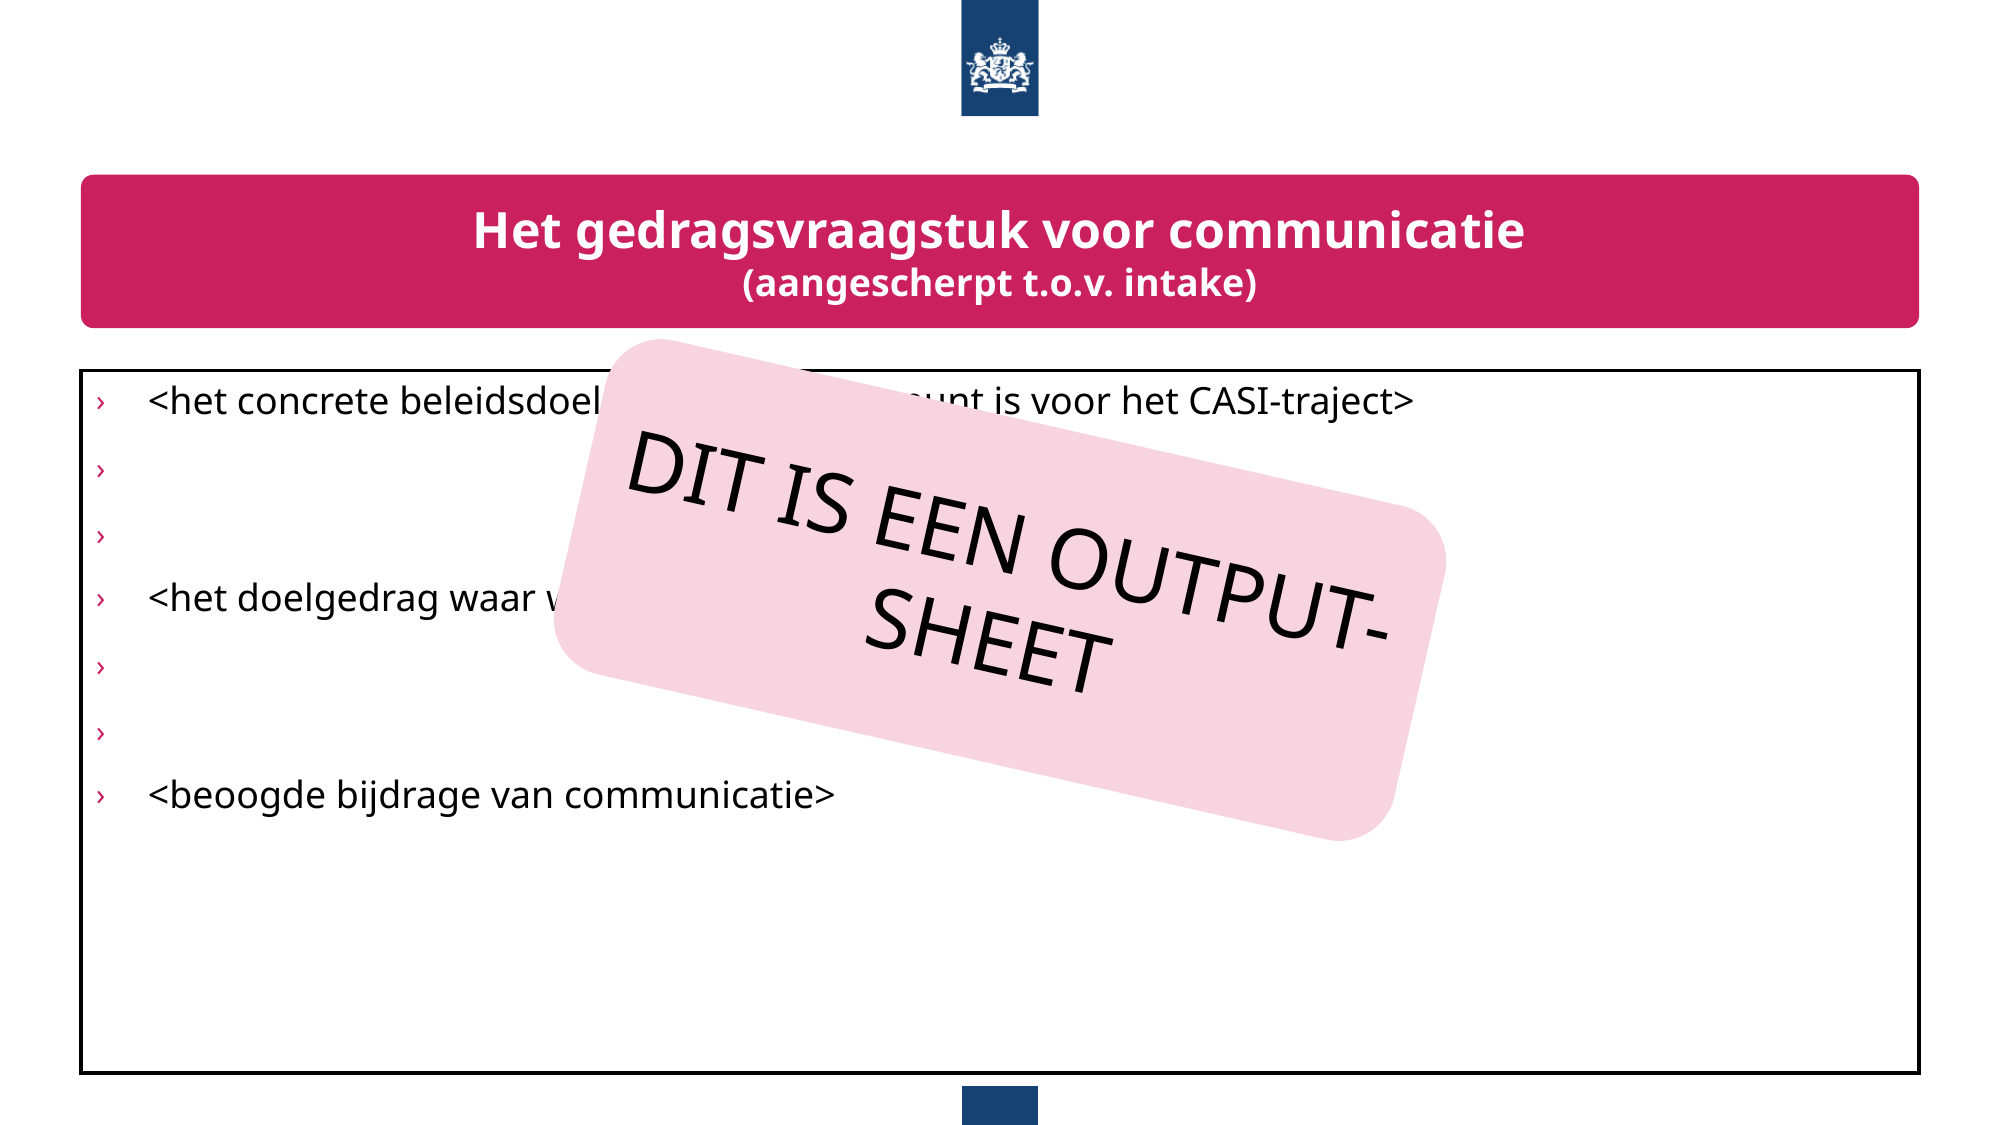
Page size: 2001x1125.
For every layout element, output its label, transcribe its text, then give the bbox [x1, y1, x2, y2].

text_box <het concrete beleidsdoel dat het uitgangspunt is voor het CASI-traject> <het doelgedrag waar we op zullen focussen> <beoogde bijdrage van communicatie> [80, 370, 1919, 1073]
text_box DIT IS EEN OUTPUT-SHEET [553, 339, 1447, 841]
text_box Het gedragsvraagstuk voor communicatie (aangescherpt t.o.v. intake) [80, 174, 1920, 329]
